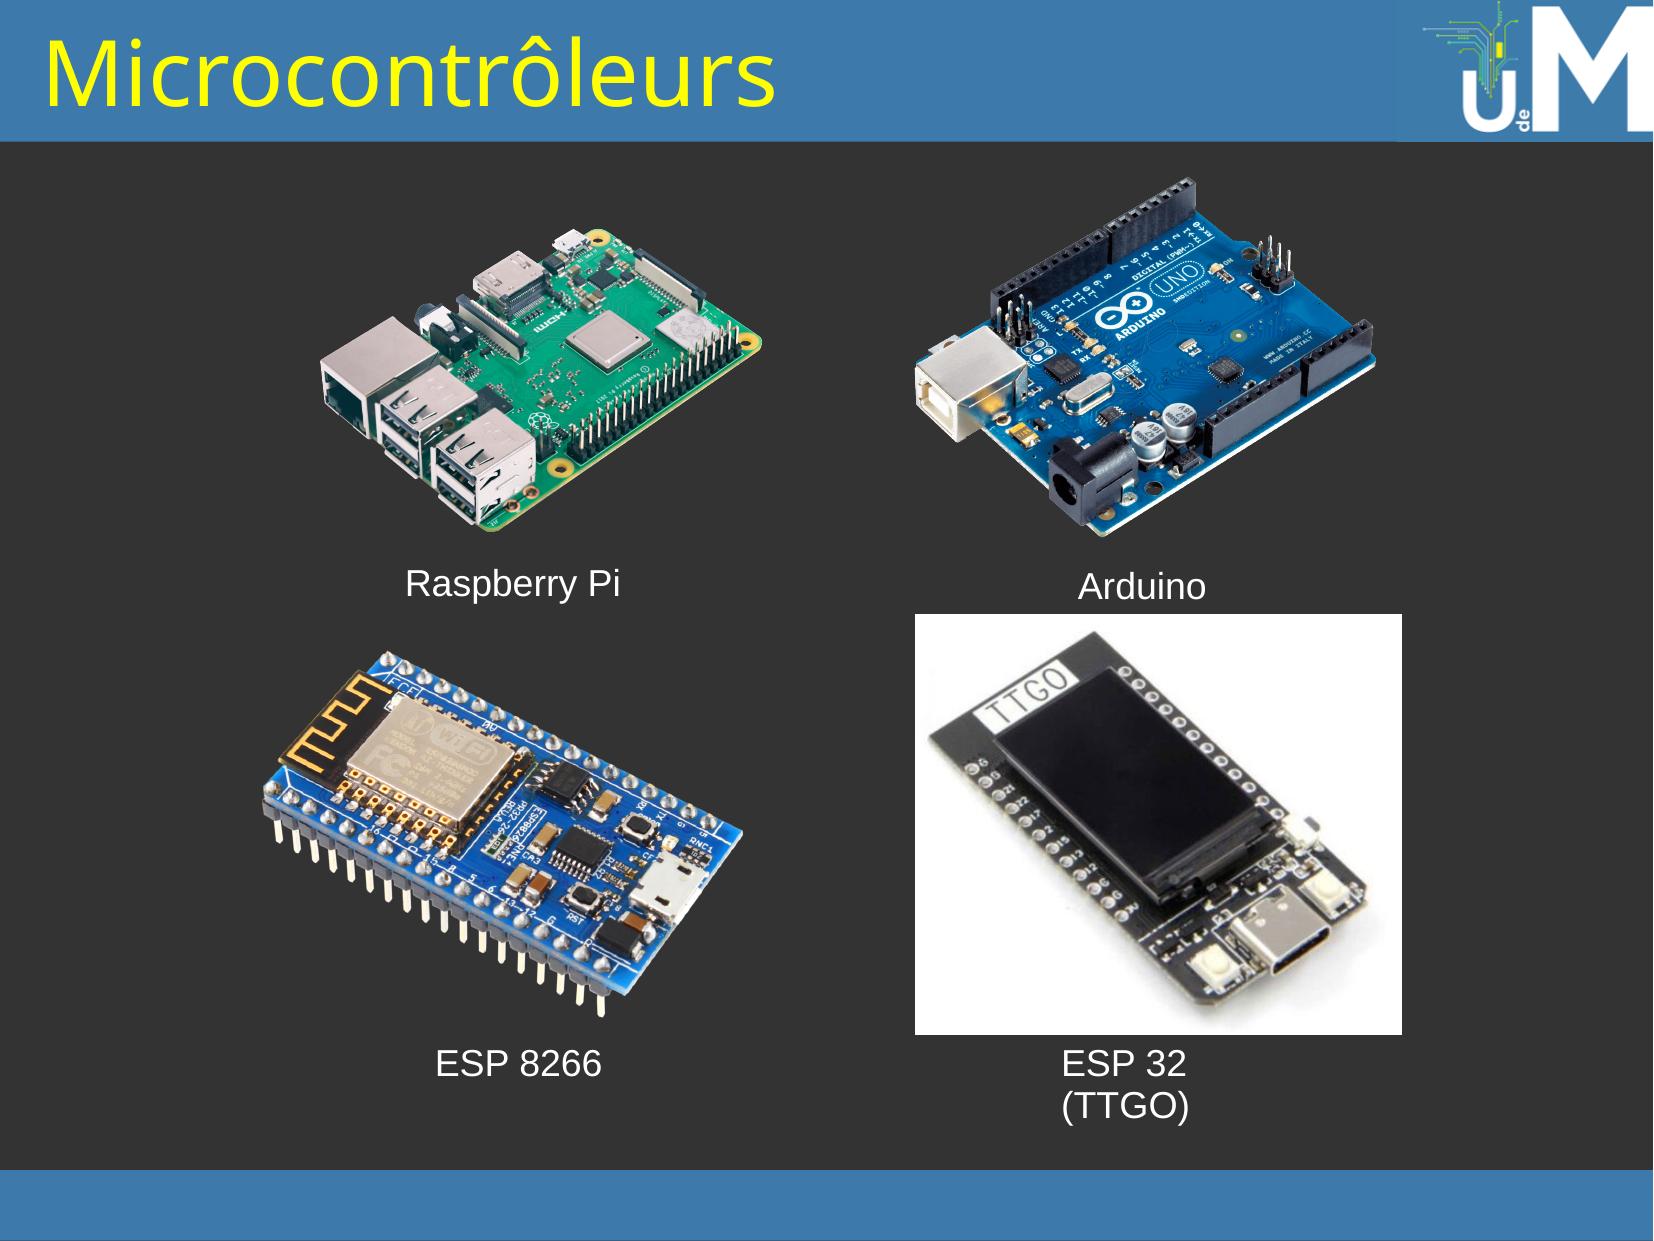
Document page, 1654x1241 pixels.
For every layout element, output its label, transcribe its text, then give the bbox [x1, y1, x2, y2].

picture [908, 173, 1381, 541]
picture [315, 224, 768, 537]
picture [915, 614, 1402, 1035]
picture [1397, 0, 1654, 142]
title Microcontrôleurs [41, 9, 1411, 133]
text_box Raspberry Pi [390, 555, 647, 612]
text_box Arduino [1063, 558, 1223, 614]
text_box ESP 32 (TTGO) [1046, 1035, 1246, 1141]
text_box ESP 8266 [420, 1035, 619, 1141]
picture [225, 650, 779, 1021]
